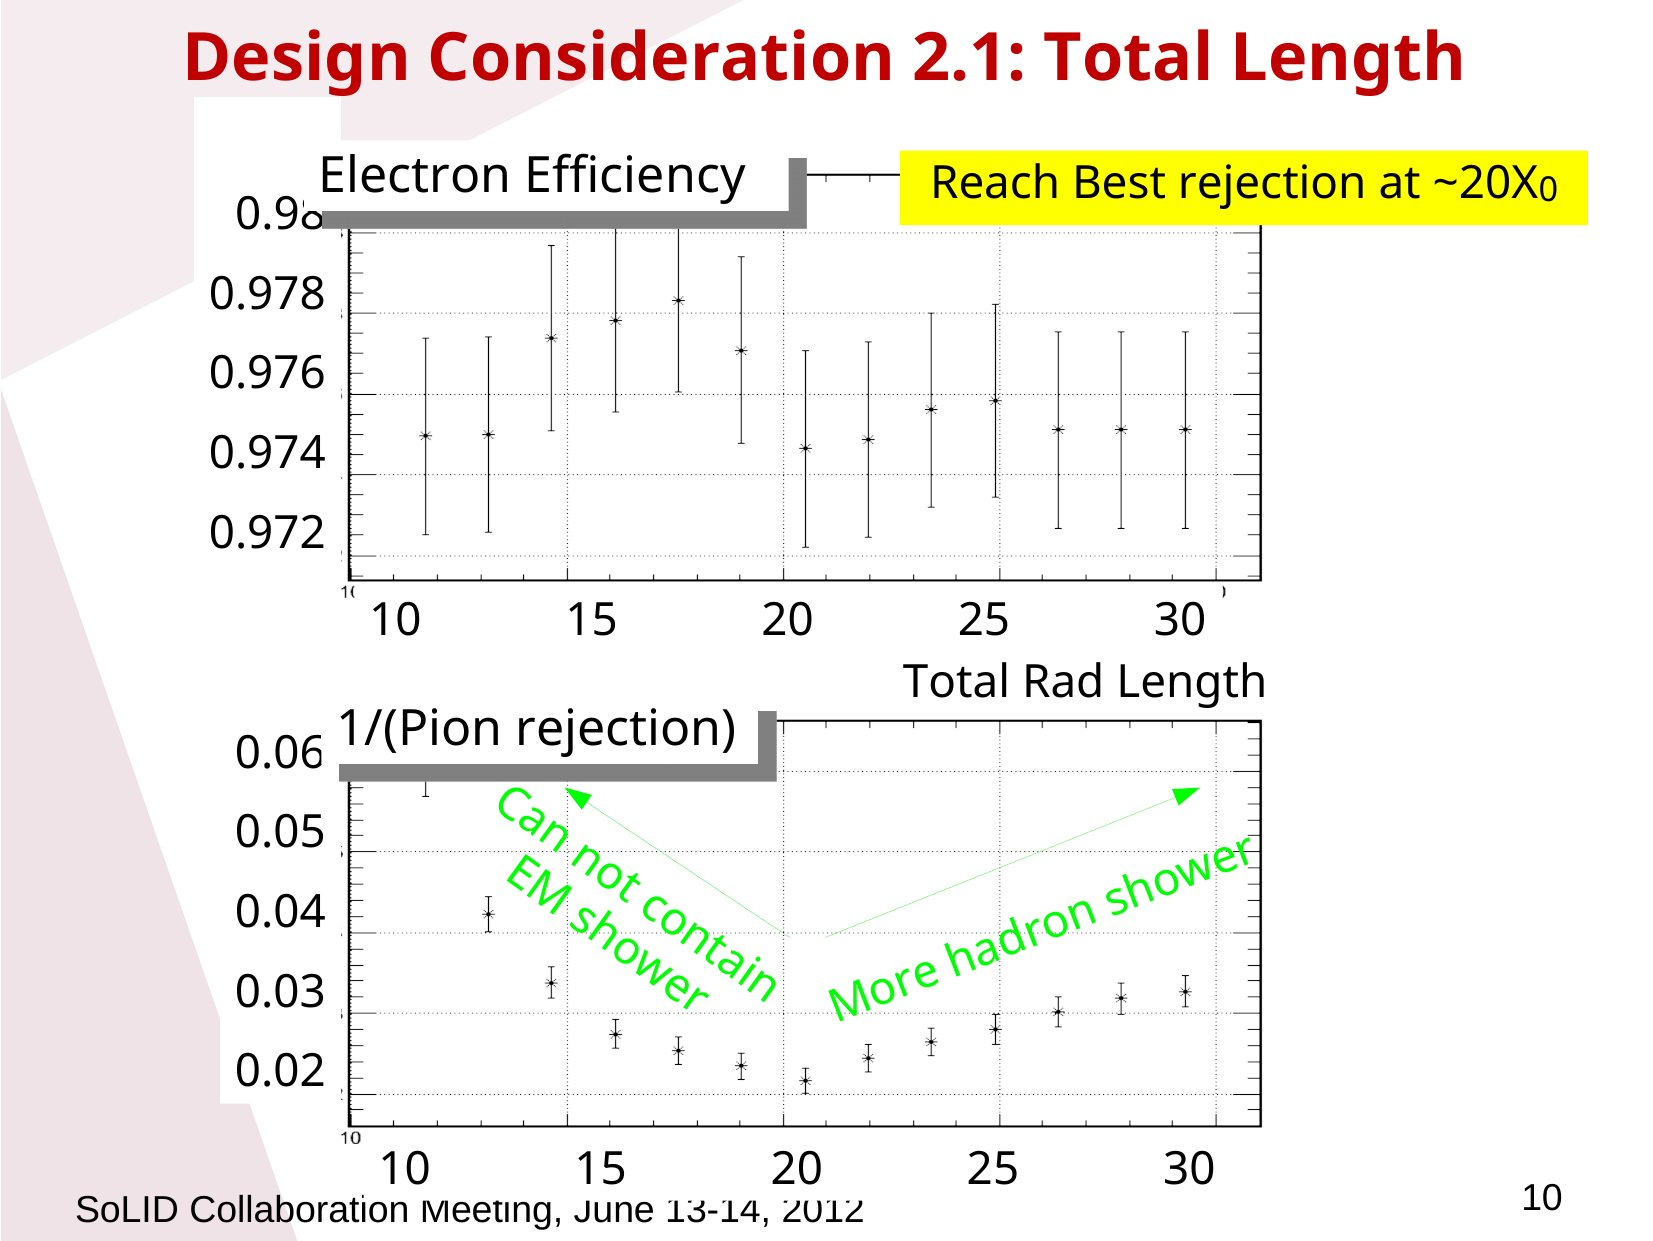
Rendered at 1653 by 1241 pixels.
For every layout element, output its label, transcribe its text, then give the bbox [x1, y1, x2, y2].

text_box 0.98 0.978 0.976 0.974 0.972 [193, 96, 341, 565]
text_box 0.06 0.05 0.04 0.03 0.02 [220, 635, 341, 1104]
title Design Consideration 2.1: Total Length [0, 13, 1651, 152]
text_box 10 15 20 25 30 [354, 582, 1223, 653]
text_box Can not contain EM shower [411, 739, 818, 1090]
text_box 1/(Pion rejection) [321, 693, 758, 764]
text_box Total Rad Length [888, 649, 1301, 716]
text_box Reach Best rejection at ~20X0 [900, 150, 1588, 226]
text_box 10 15 20 25 30 [363, 1130, 1232, 1201]
text_box More hadron shower [804, 792, 1323, 1046]
picture [225, 152, 1388, 1218]
text_box Electron Efficiency [304, 140, 789, 211]
